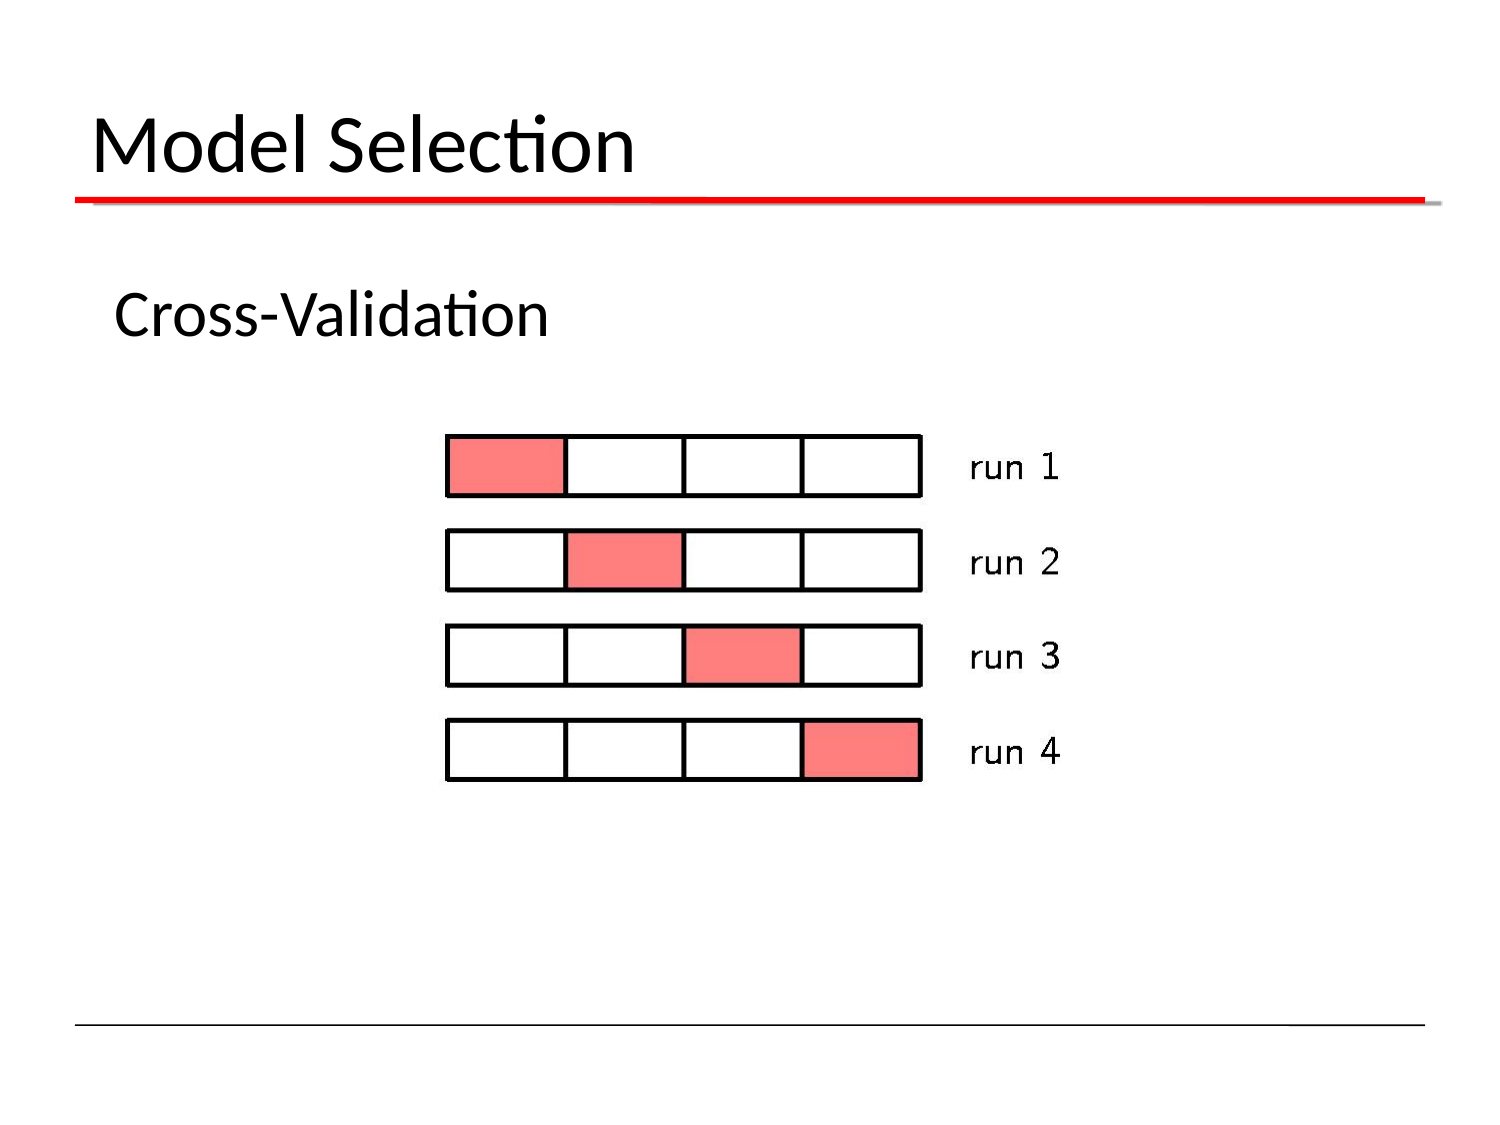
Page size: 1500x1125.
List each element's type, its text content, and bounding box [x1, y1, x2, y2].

picture [439, 433, 1061, 788]
title Model Selection [75, 45, 1426, 233]
list Cross-Validation [99, 262, 688, 375]
